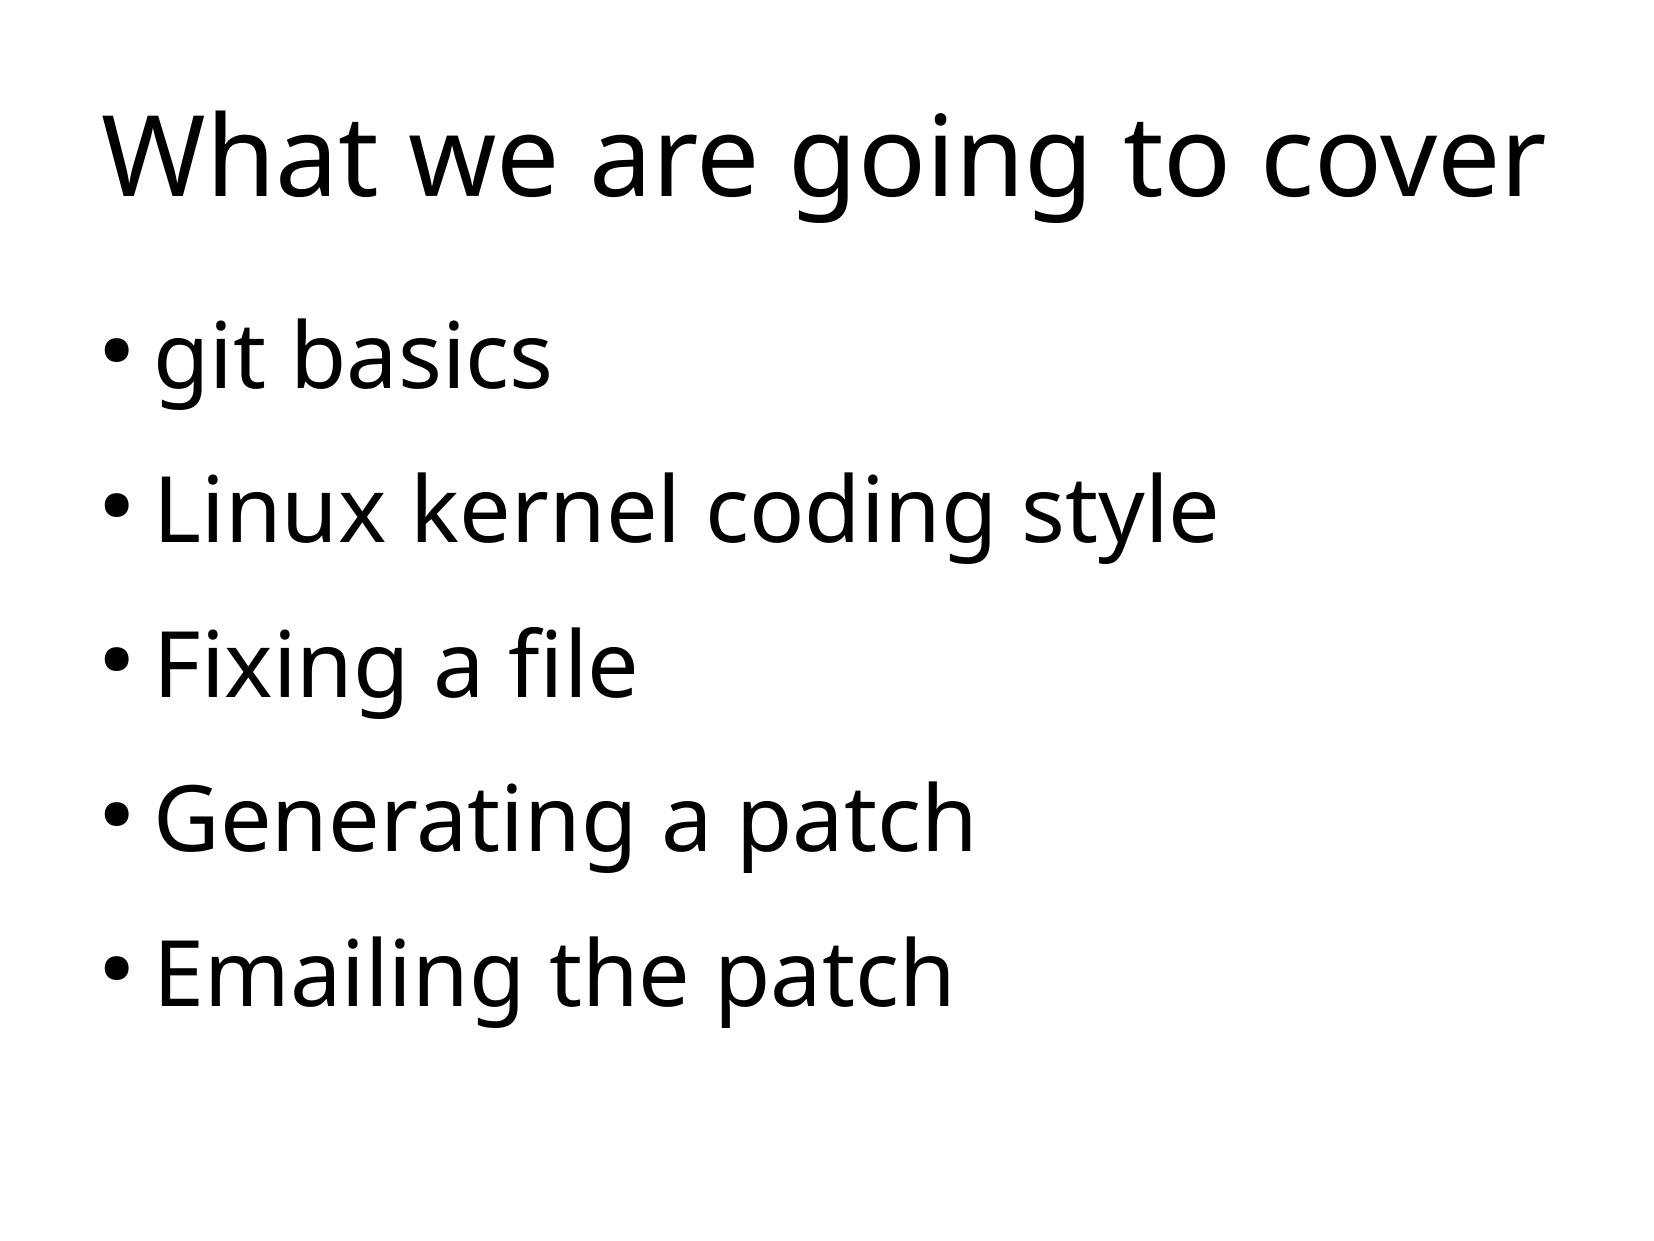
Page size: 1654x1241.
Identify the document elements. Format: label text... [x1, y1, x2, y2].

list git basics Linux kernel coding style Fixing a file Generating a patch Emailing the patch [82, 290, 1571, 1094]
title What we are going to cover [37, 56, 1613, 250]
